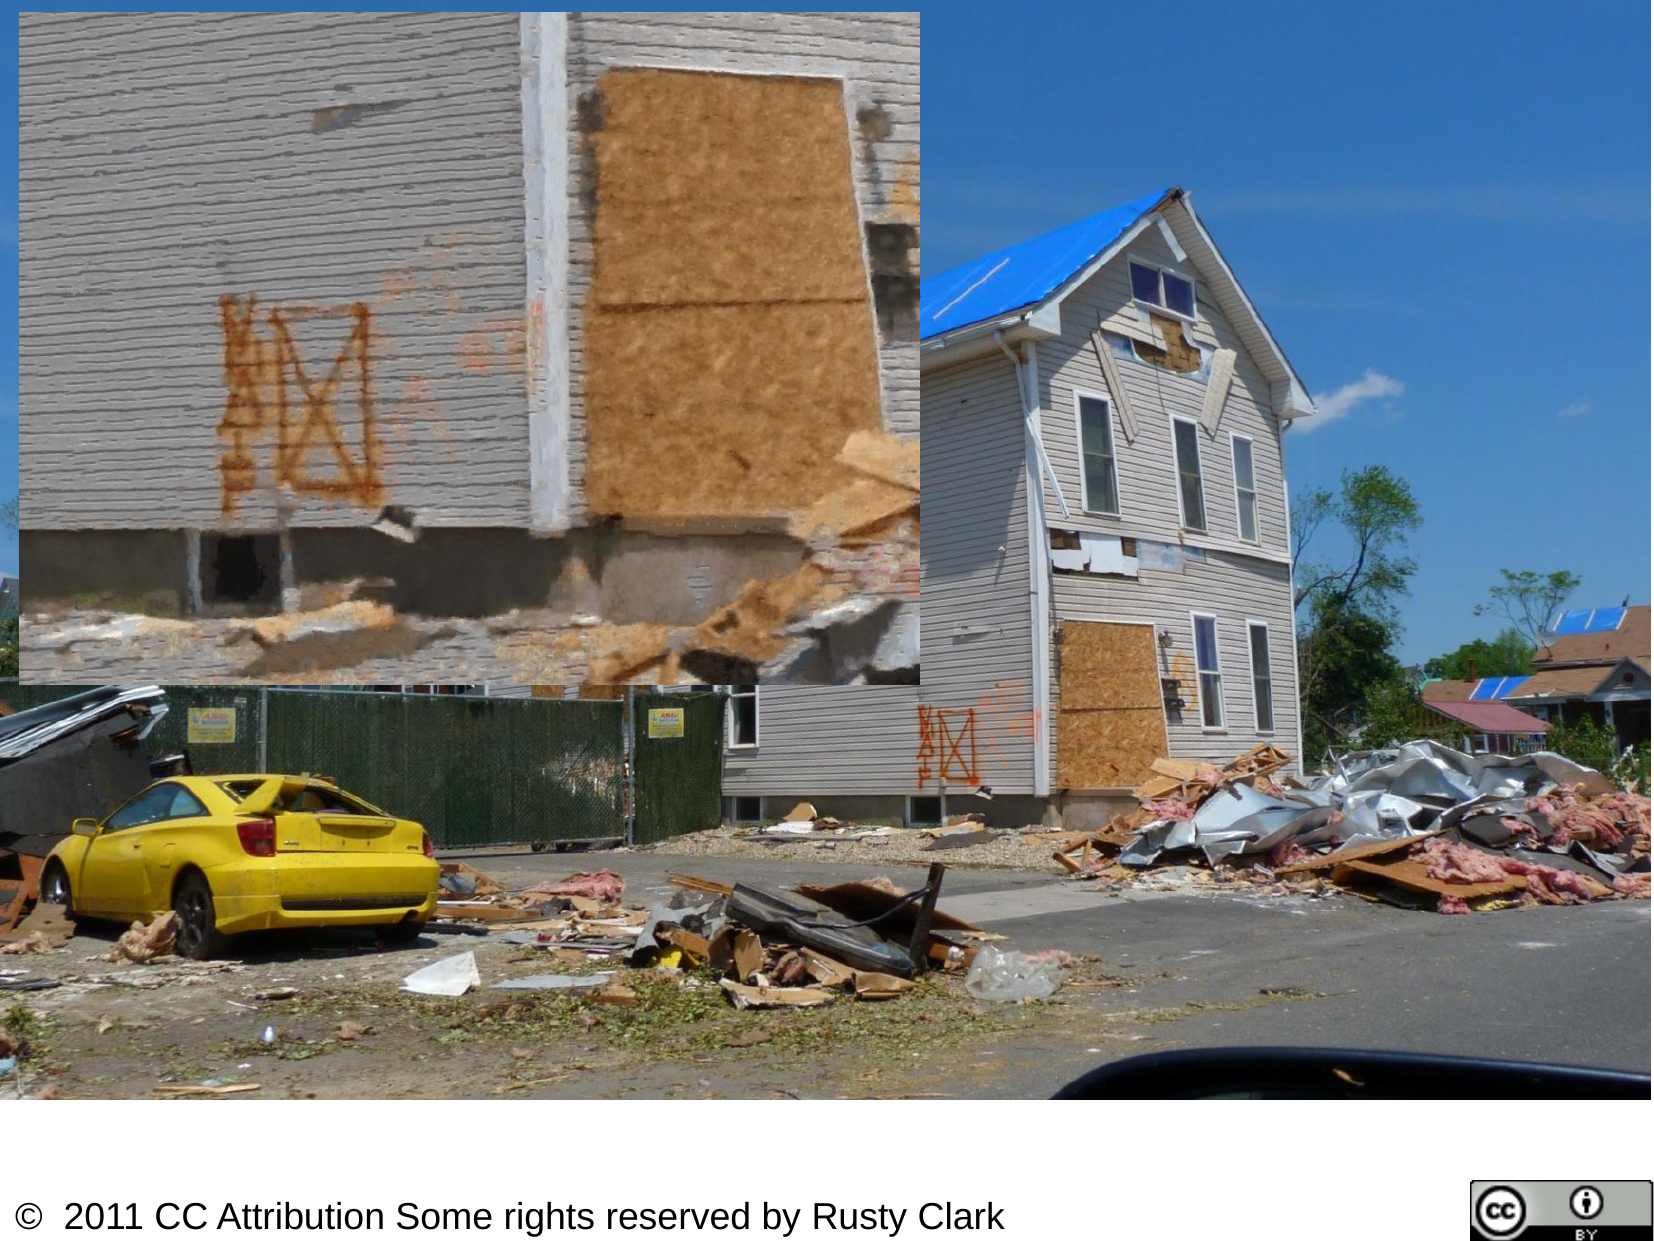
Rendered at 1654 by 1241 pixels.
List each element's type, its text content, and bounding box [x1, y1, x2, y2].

picture [0, 0, 1651, 1100]
picture [1470, 1180, 1654, 1241]
text_box © 2011 CC Attribution Some rights reserved by Rusty Clark [0, 1188, 1470, 1241]
